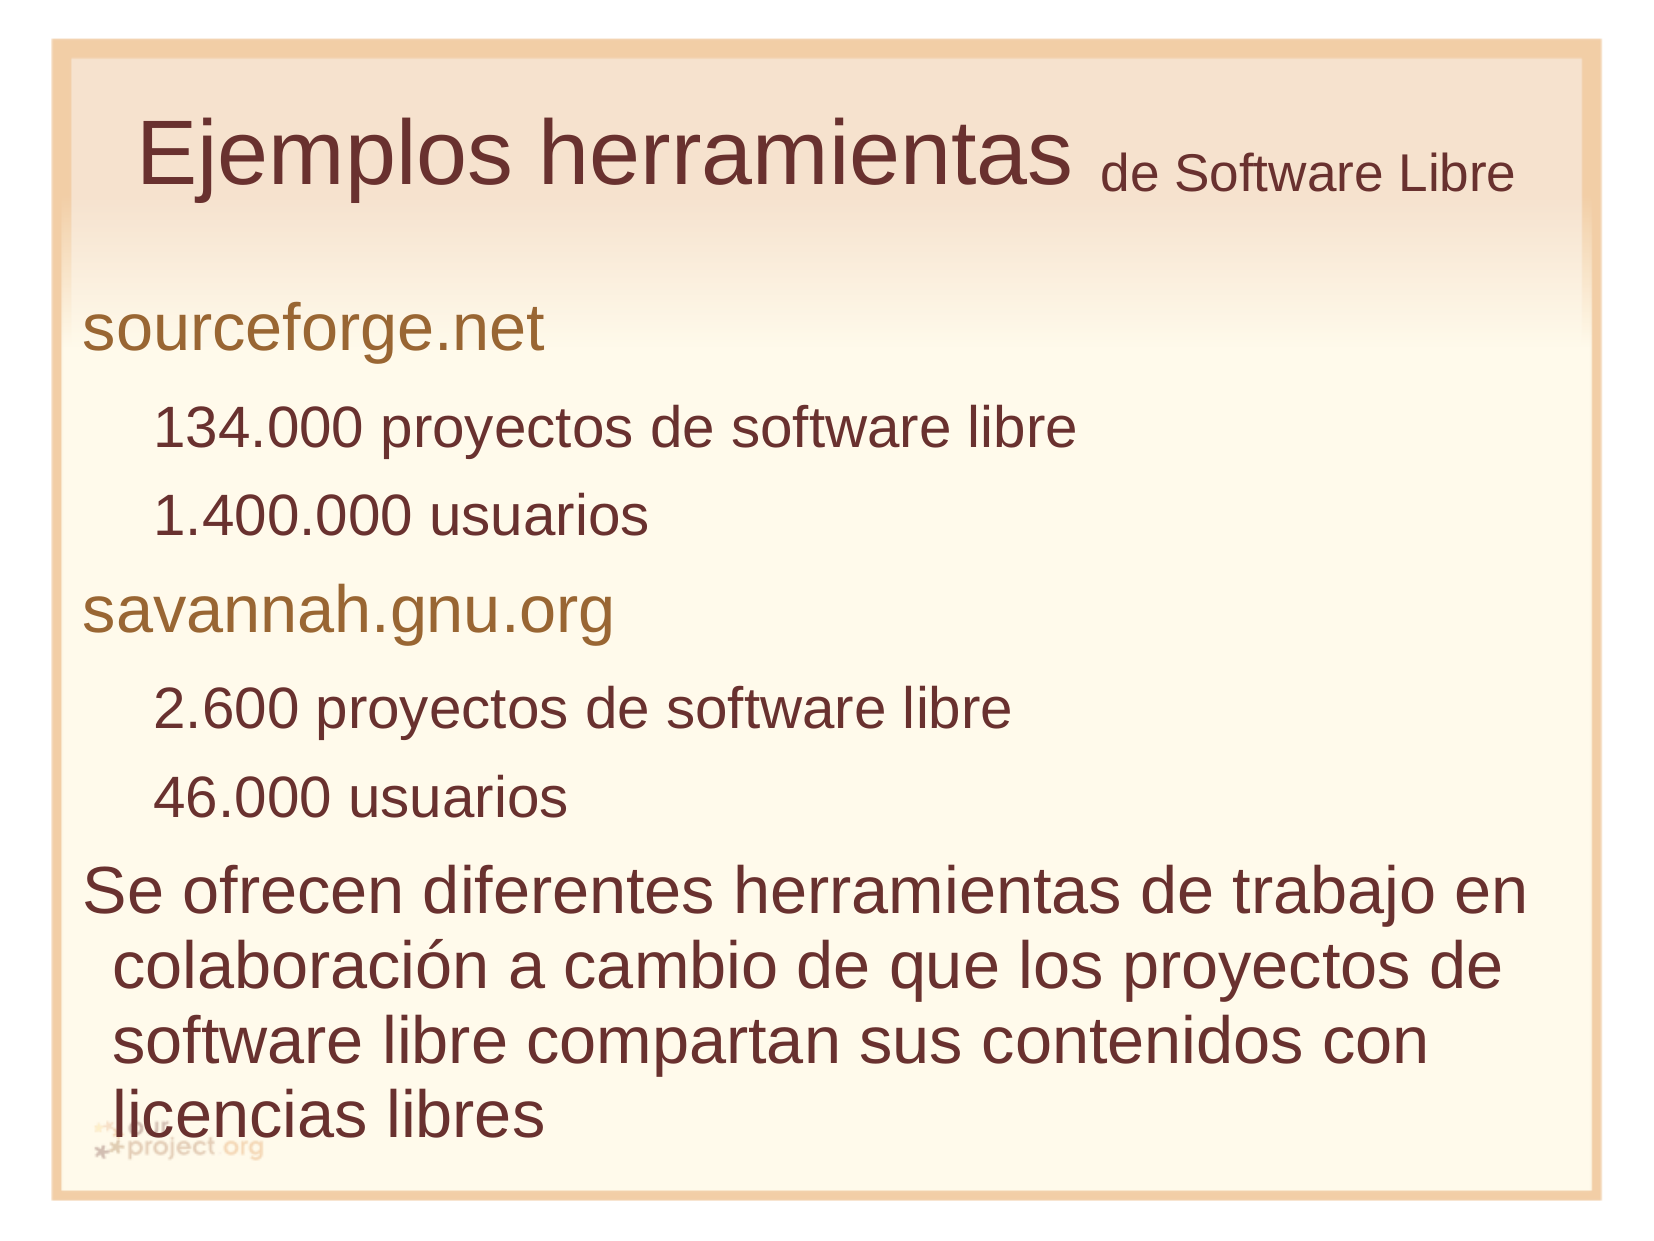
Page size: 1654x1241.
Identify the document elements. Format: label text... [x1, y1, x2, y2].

picture [0, 0, 1654, 1241]
title Ejemplos herramientas de Software Libre [82, 56, 1571, 250]
list sourceforge.net 134.000 proyectos de software libre 1.400.000 usuarios savannah.gnu.org 2.600 proyectos de software libre 46.000 usuarios Se ofrecen diferentes herramientas de trabajo en colaboración a cambio de que los proyectos de software libre compartan sus contenidos con licencias libres [82, 290, 1571, 1232]
